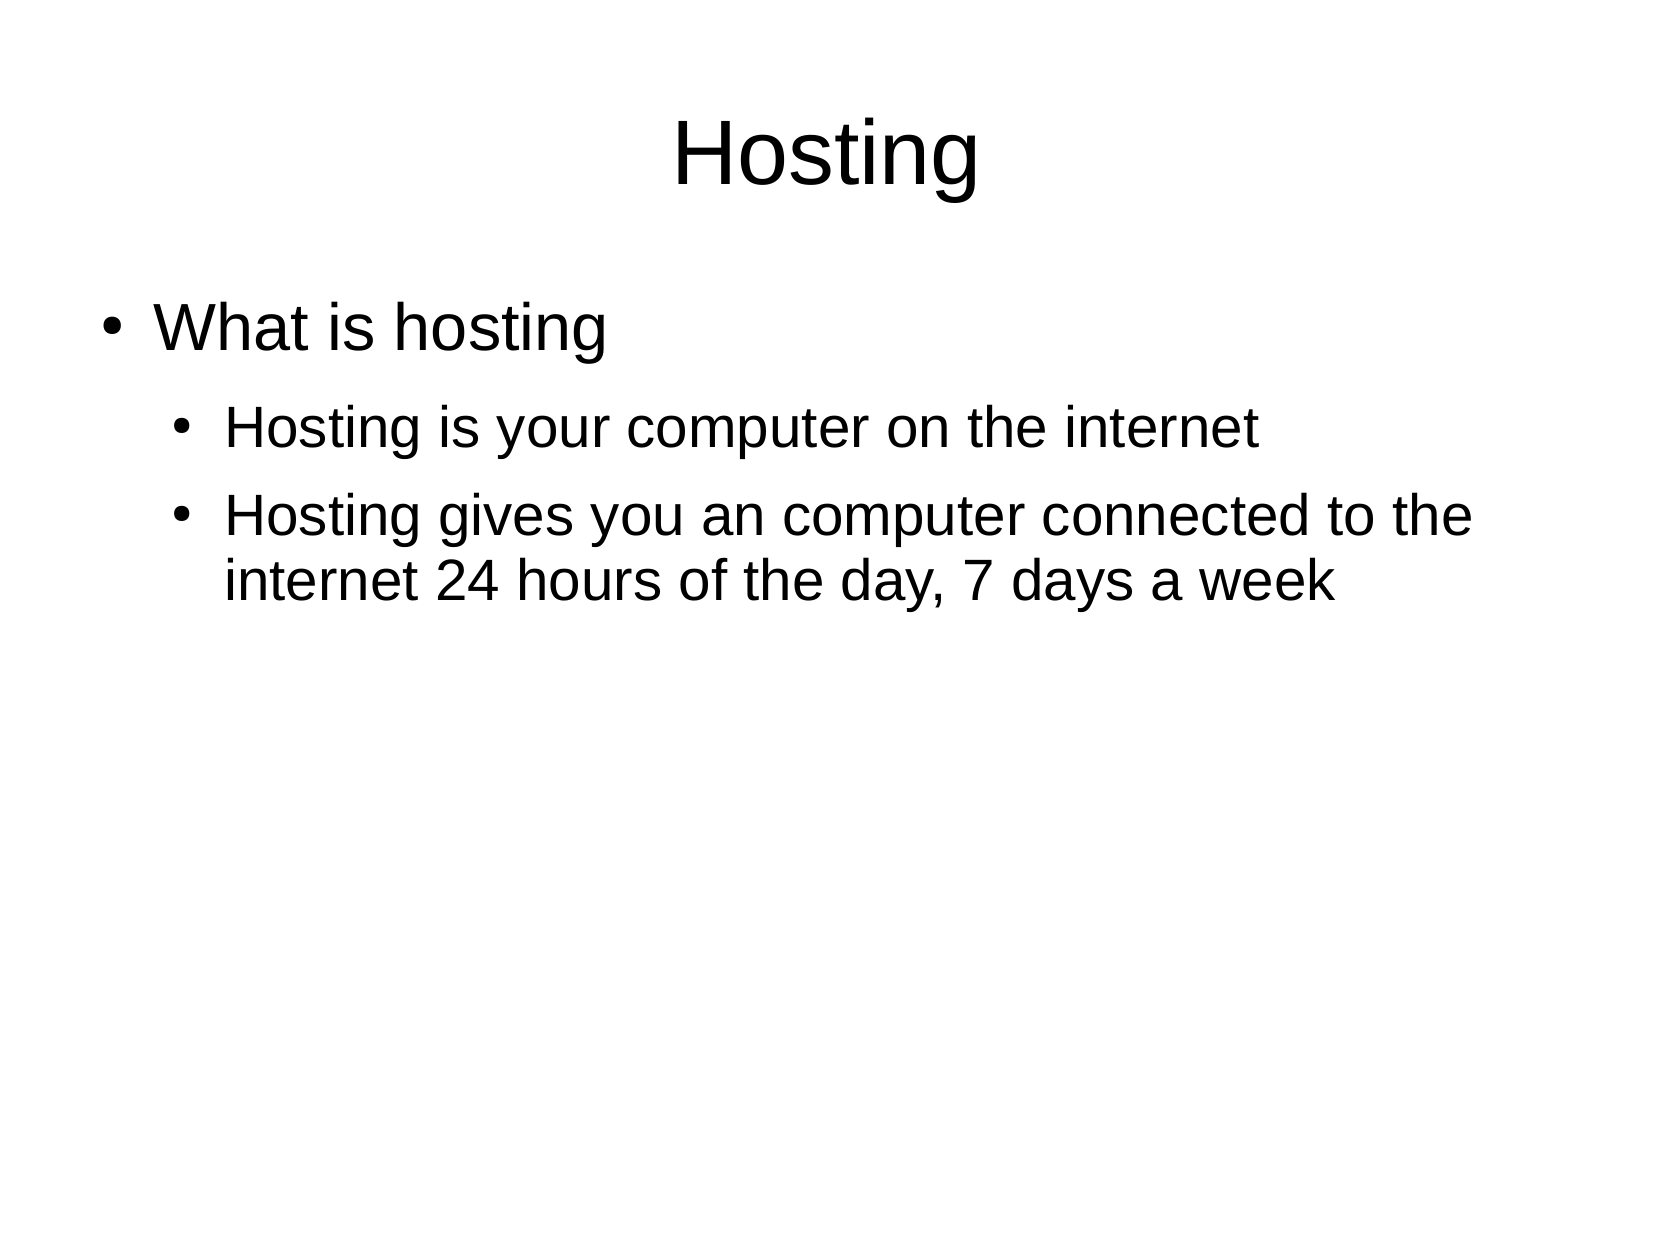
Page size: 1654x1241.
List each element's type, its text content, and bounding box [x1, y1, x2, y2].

title Hosting [82, 56, 1571, 250]
list What is hosting Hosting is your computer on the internet Hosting gives you an computer connected to the internet 24 hours of the day, 7 days a week [82, 290, 1571, 1109]
